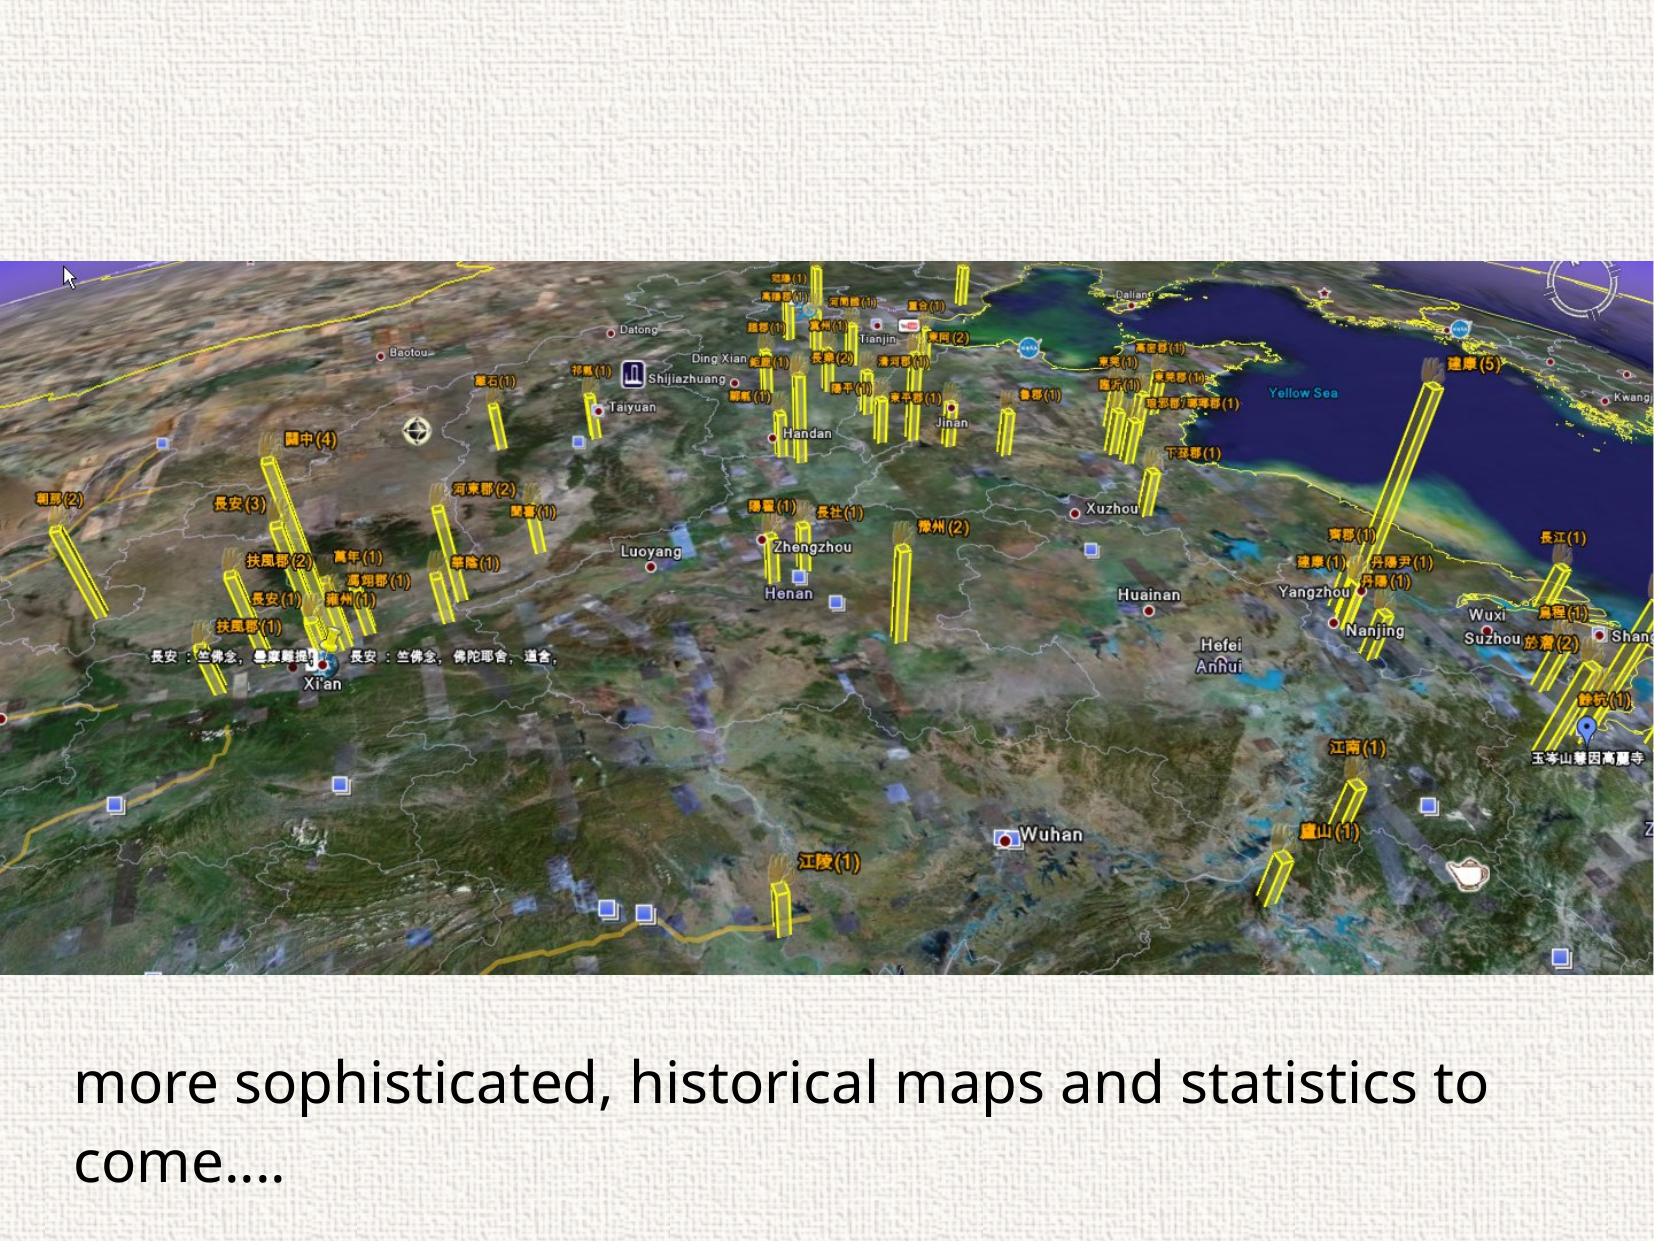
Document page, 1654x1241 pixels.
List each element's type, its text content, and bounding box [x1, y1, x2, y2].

text_box more sophisticated, historical maps and statistics to come.... [59, 1033, 1595, 1205]
picture [0, 0, 1654, 1241]
